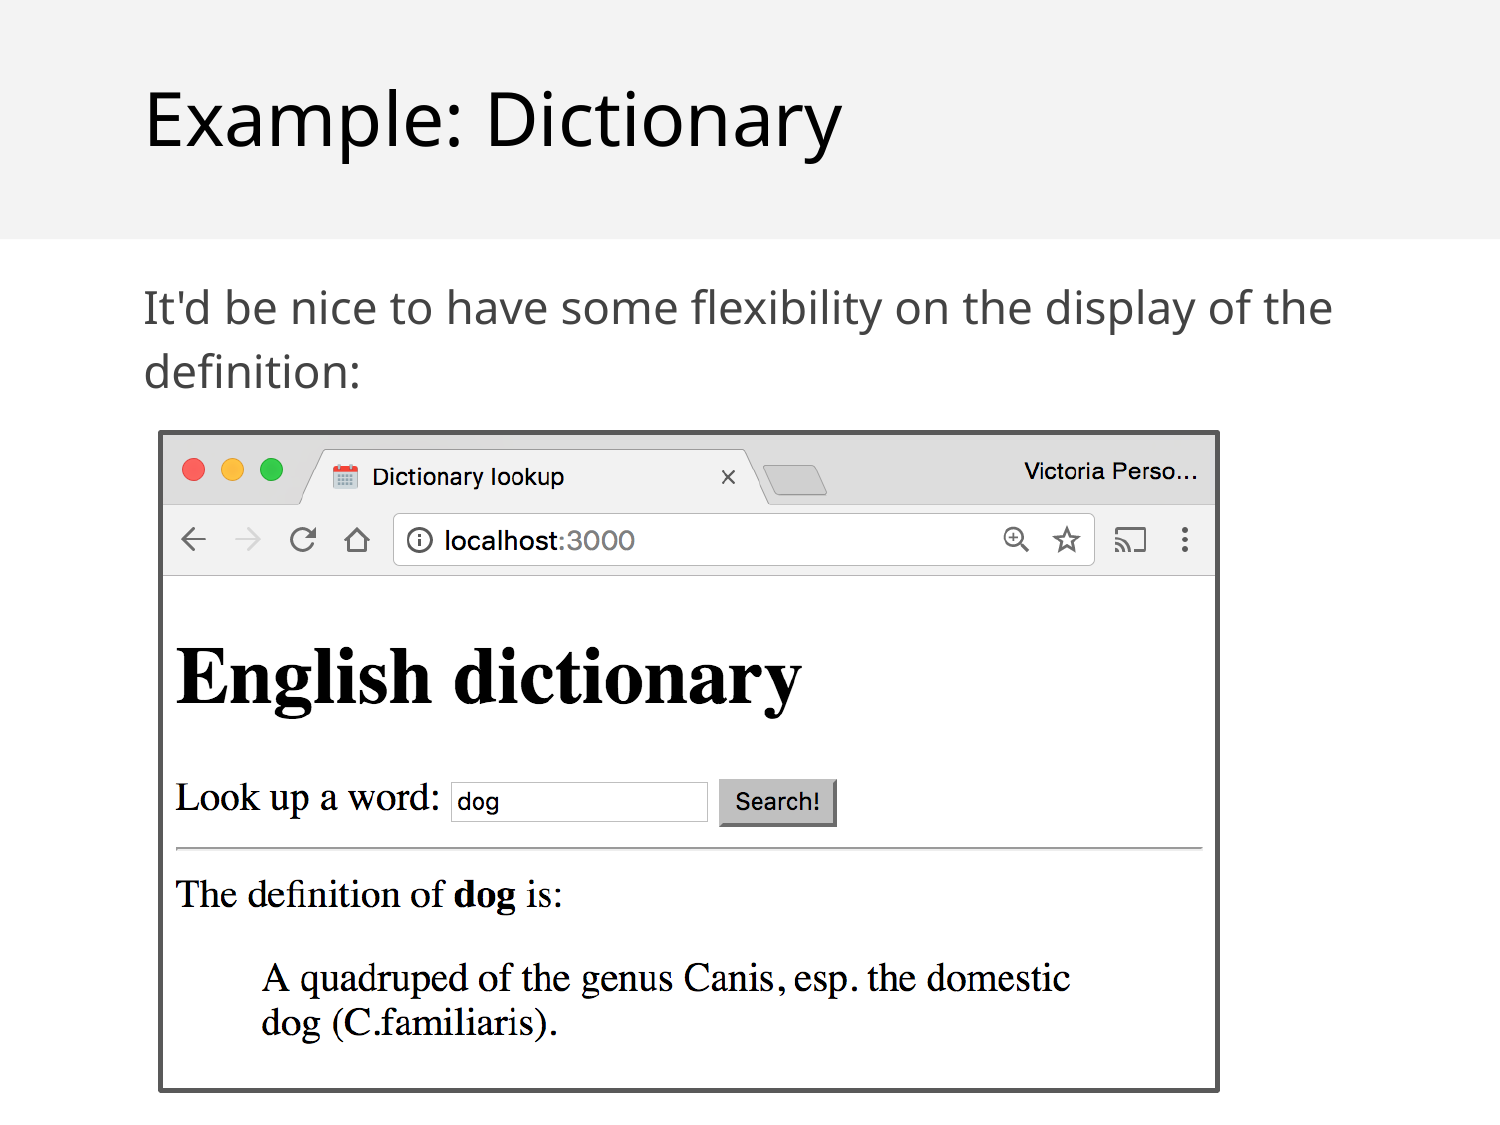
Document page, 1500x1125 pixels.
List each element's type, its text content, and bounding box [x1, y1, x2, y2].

title Example: Dictionary [128, 56, 1372, 183]
list It'd be nice to have some flexibility on the display of the definition: [128, 255, 1372, 361]
picture [162, 434, 1216, 1088]
